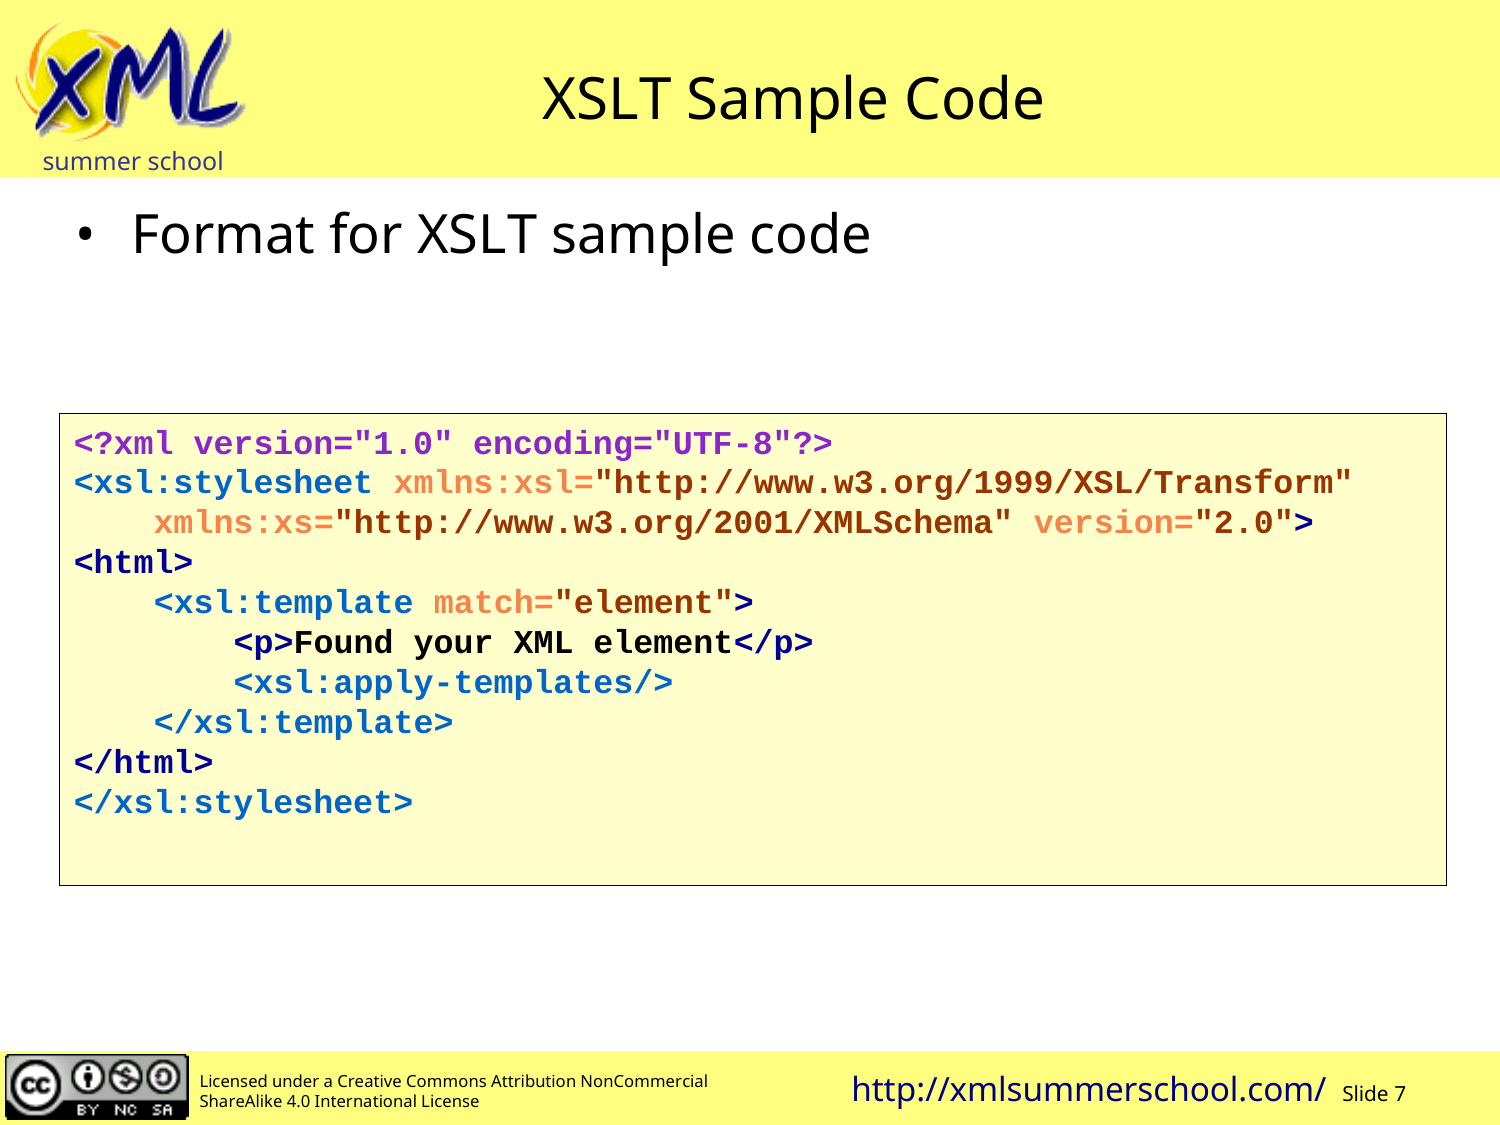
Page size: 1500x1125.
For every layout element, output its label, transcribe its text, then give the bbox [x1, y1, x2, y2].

text_box <?xml version="1.0" encoding="UTF-8"?> <xsl:stylesheet xmlns:xsl="http://www.w3.org/1999/XSL/Transform" xmlns:xs="http://www.w3.org/2001/XMLSchema" version="2.0"> <html> <xsl:template match="element"> <p>Found your XML element</p> <xsl:apply-templates/> </xsl:template> </html> </xsl:stylesheet> [59, 413, 1447, 886]
title XSLT Sample Code [281, 38, 1306, 155]
picture [0, 0, 254, 150]
picture [5, 1054, 189, 1120]
list Format for XSLT sample code [75, 195, 1426, 325]
